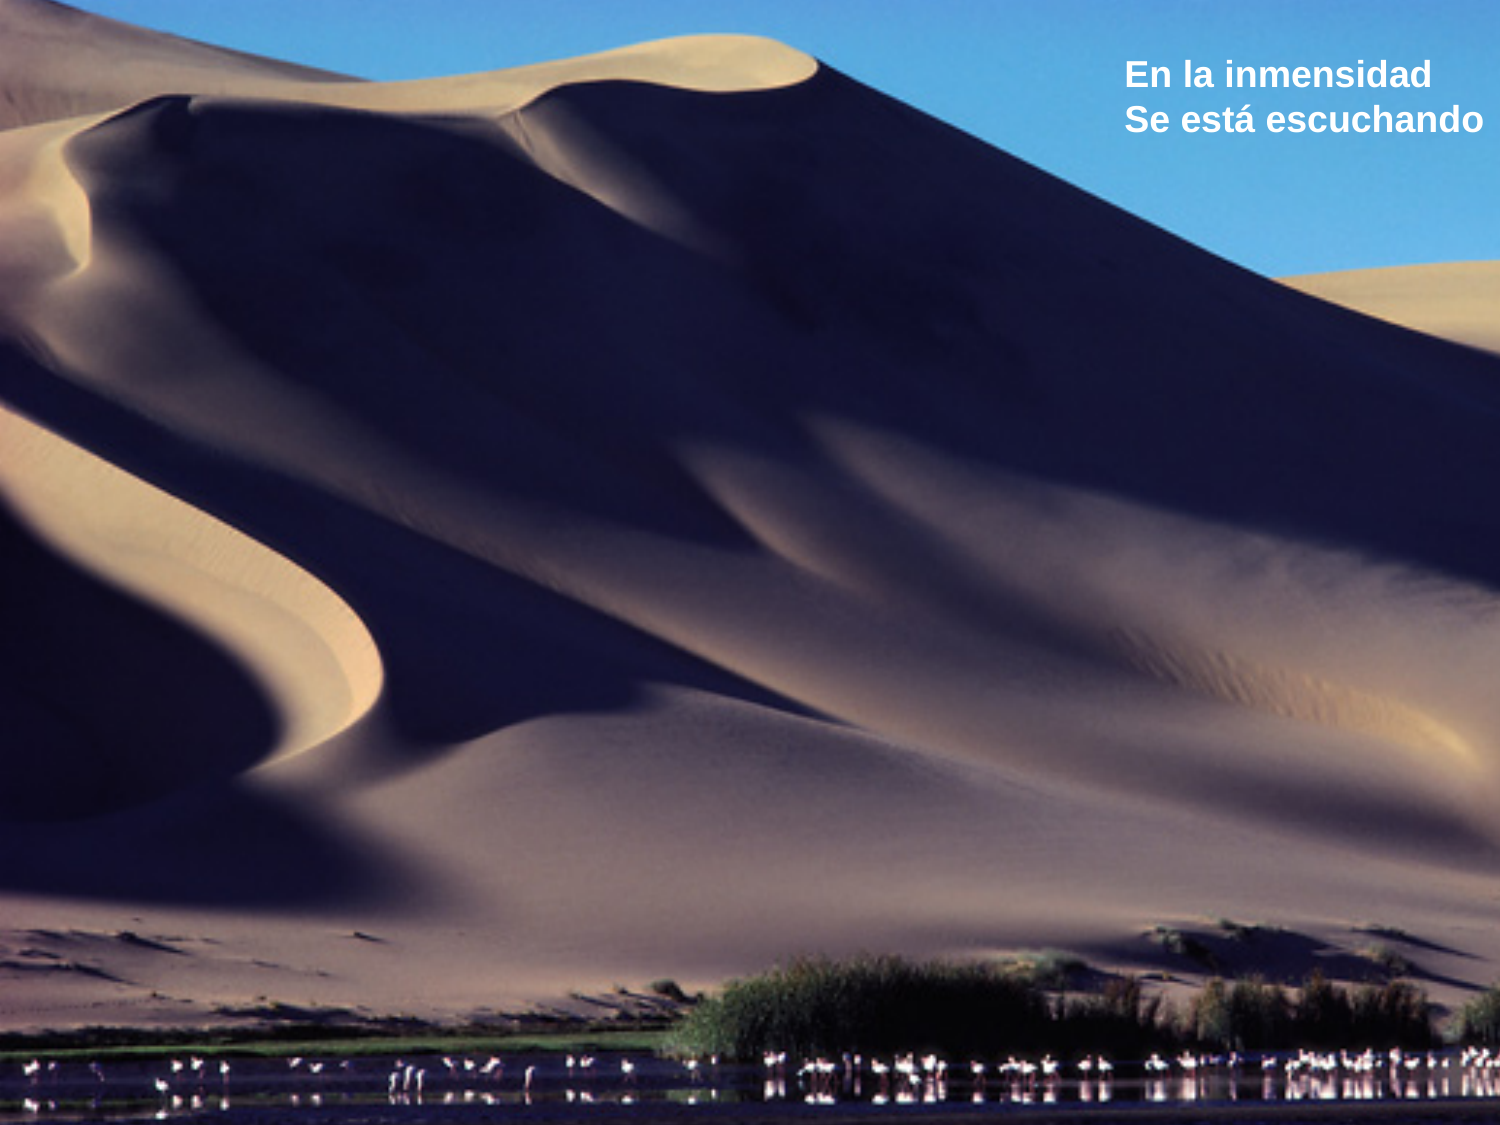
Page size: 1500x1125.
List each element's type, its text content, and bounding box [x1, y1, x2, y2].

picture [0, 0, 1500, 1125]
text_box En la inmensidad Se está escuchando [1109, 42, 1500, 194]
